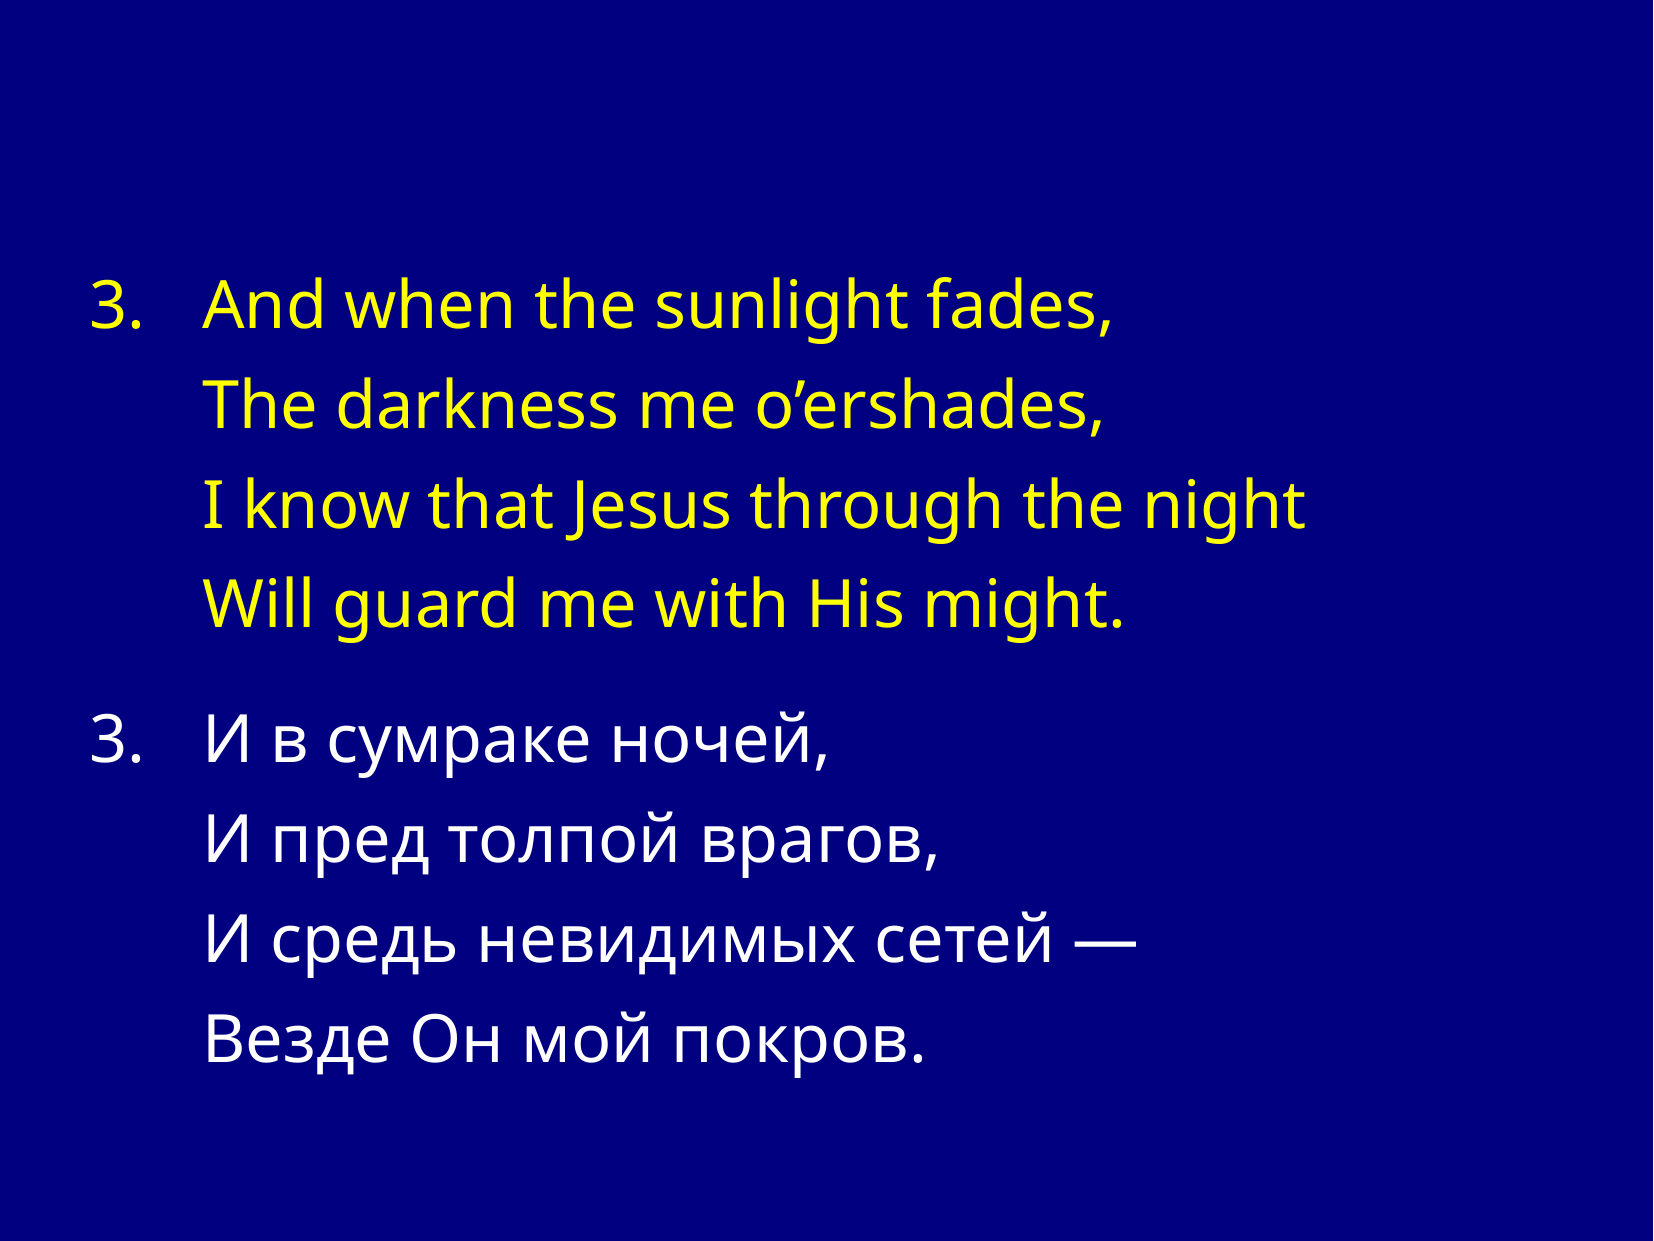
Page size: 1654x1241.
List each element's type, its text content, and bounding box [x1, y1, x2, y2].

text_box 3. И в сумраке ночей, И пред толпой врагов, И средь невидимых сетей — Везде Он мой покров. [75, 675, 1576, 1163]
text_box 3. And when the sunlight fades, The darkness me o’ershades, I know that Jesus through the night Will guard me with His might. [75, 150, 1576, 638]
